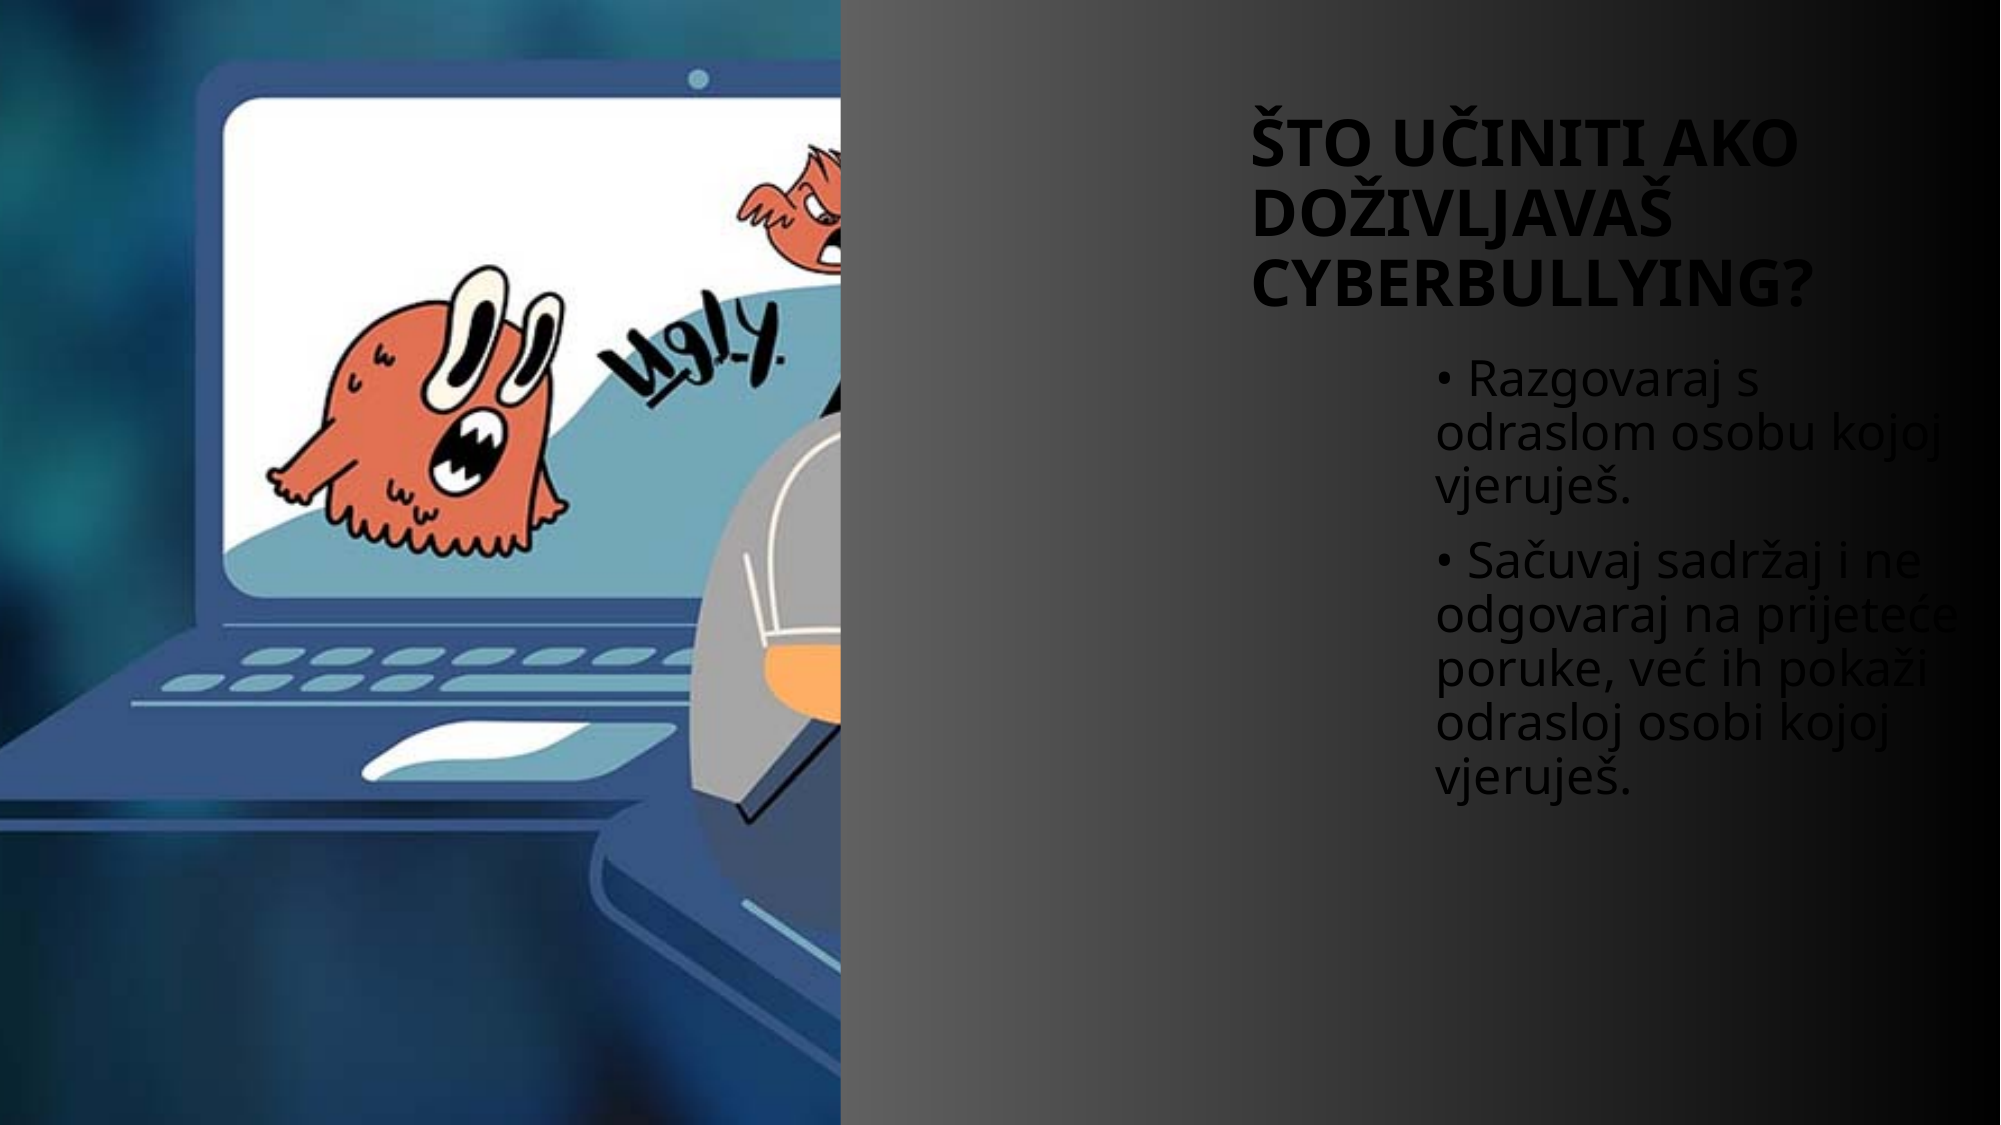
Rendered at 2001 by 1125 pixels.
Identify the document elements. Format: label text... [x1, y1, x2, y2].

text_box [841, 0, 2000, 1125]
title ŠTO UČINITI AKO DOŽIVLJAVAŠ CYBERBULLYING? [1235, 59, 1863, 372]
picture [0, 0, 841, 1125]
list • Razgovaraj s odraslom osobu kojoj vjeruješ. • Sačuvaj sadržaj i ne odgovaraj na prijeteće poruke, već ih pokaži odrasloj osobi kojoj vjeruješ. [1420, 345, 1979, 960]
